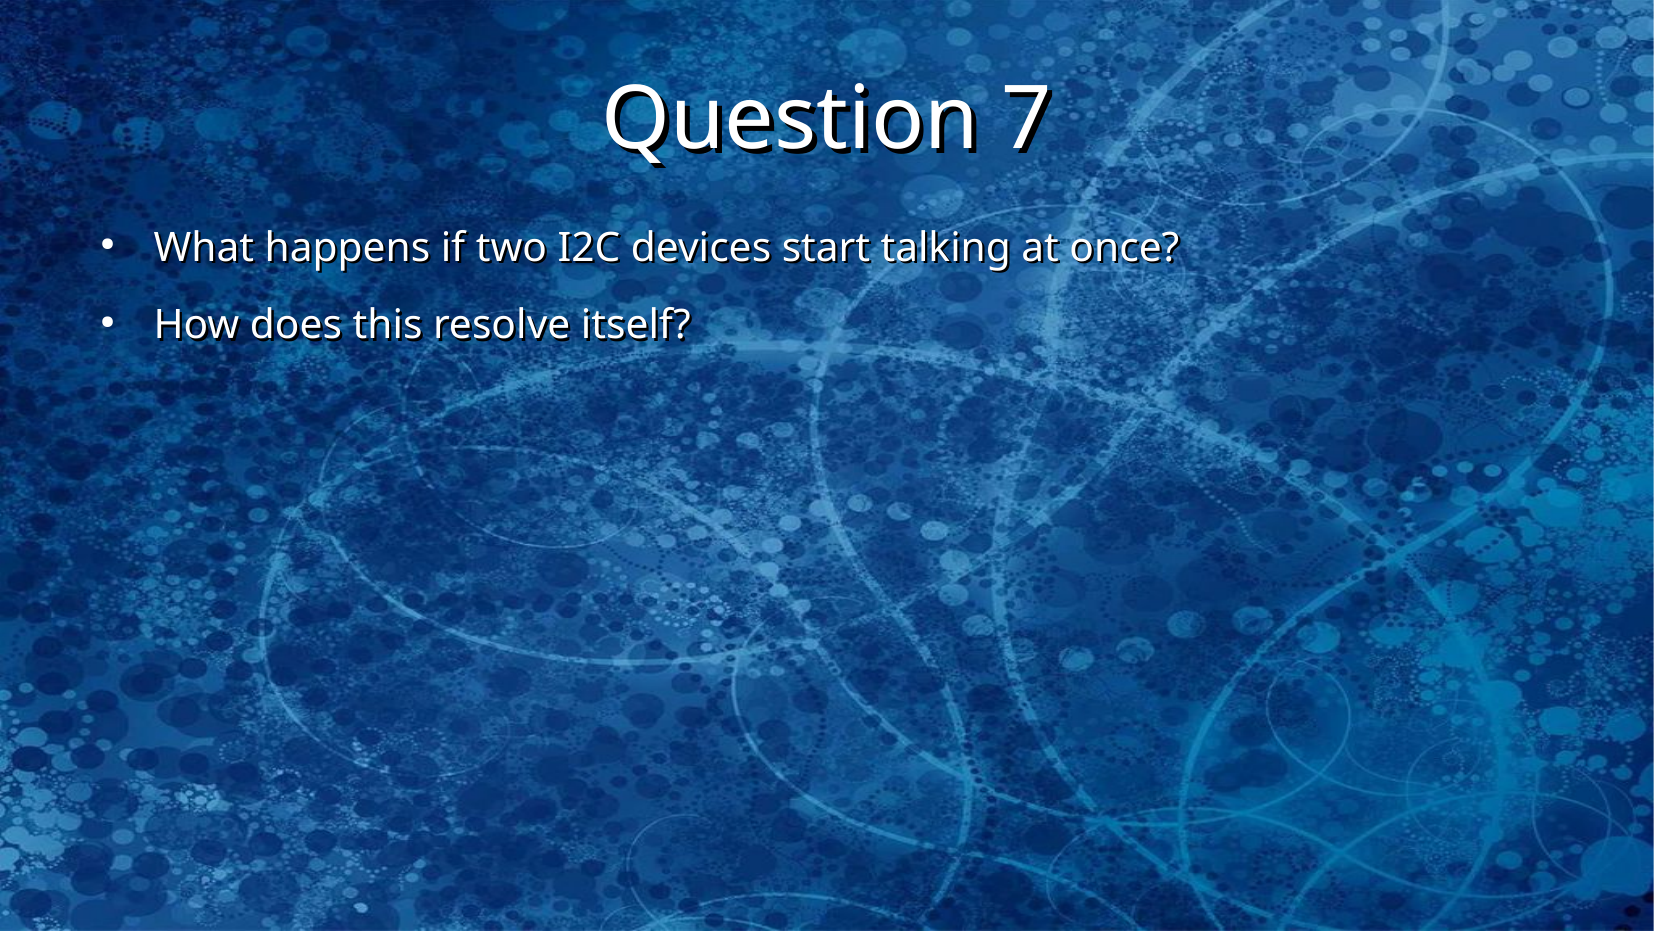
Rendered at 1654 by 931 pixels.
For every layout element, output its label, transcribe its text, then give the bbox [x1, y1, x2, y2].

title Question 7 [82, 37, 1571, 193]
list What happens if two I2C devices start talking at once? How does this resolve itself? [82, 217, 1571, 758]
picture [0, 0, 1654, 931]
